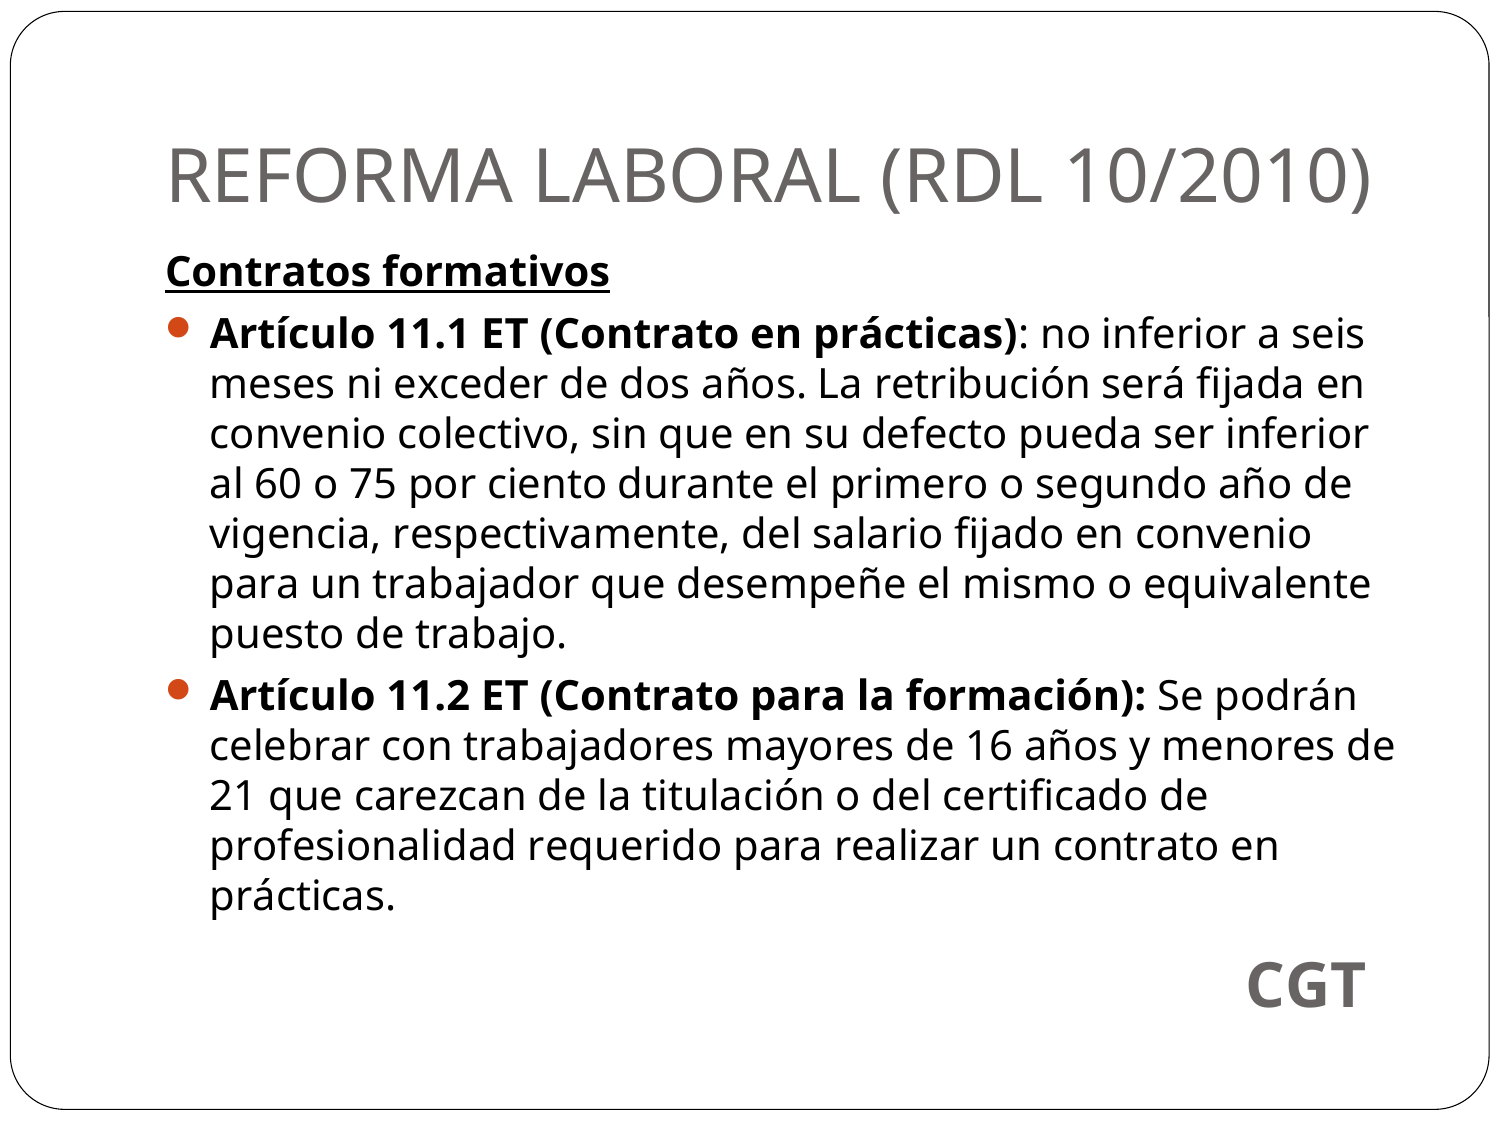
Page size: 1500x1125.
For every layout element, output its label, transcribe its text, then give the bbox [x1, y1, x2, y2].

list Contratos formativos Artículo 11.1 ET (Contrato en prácticas): no inferior a seis meses ni exceder de dos años. La retribución será fijada en convenio colectivo, sin que en su defecto pueda ser inferior al 60 o 75 por ciento durante el primero o segundo año de vigencia, respectivamente, del salario fijado en convenio para un trabajador que desempeñe el mismo o equivalente puesto de trabajo. Artículo 11.2 ET (Contrato para la formación): Se podrán celebrar con trabajadores mayores de 16 años y menores de 21 que carezcan de la titulación o del certificado de profesionalidad requerido para realizar un contrato en prácticas. [150, 237, 1426, 989]
title REFORMA LABORAL (RDL 10/2010) [150, 29, 1426, 233]
text_box CGT [1230, 937, 1500, 1028]
